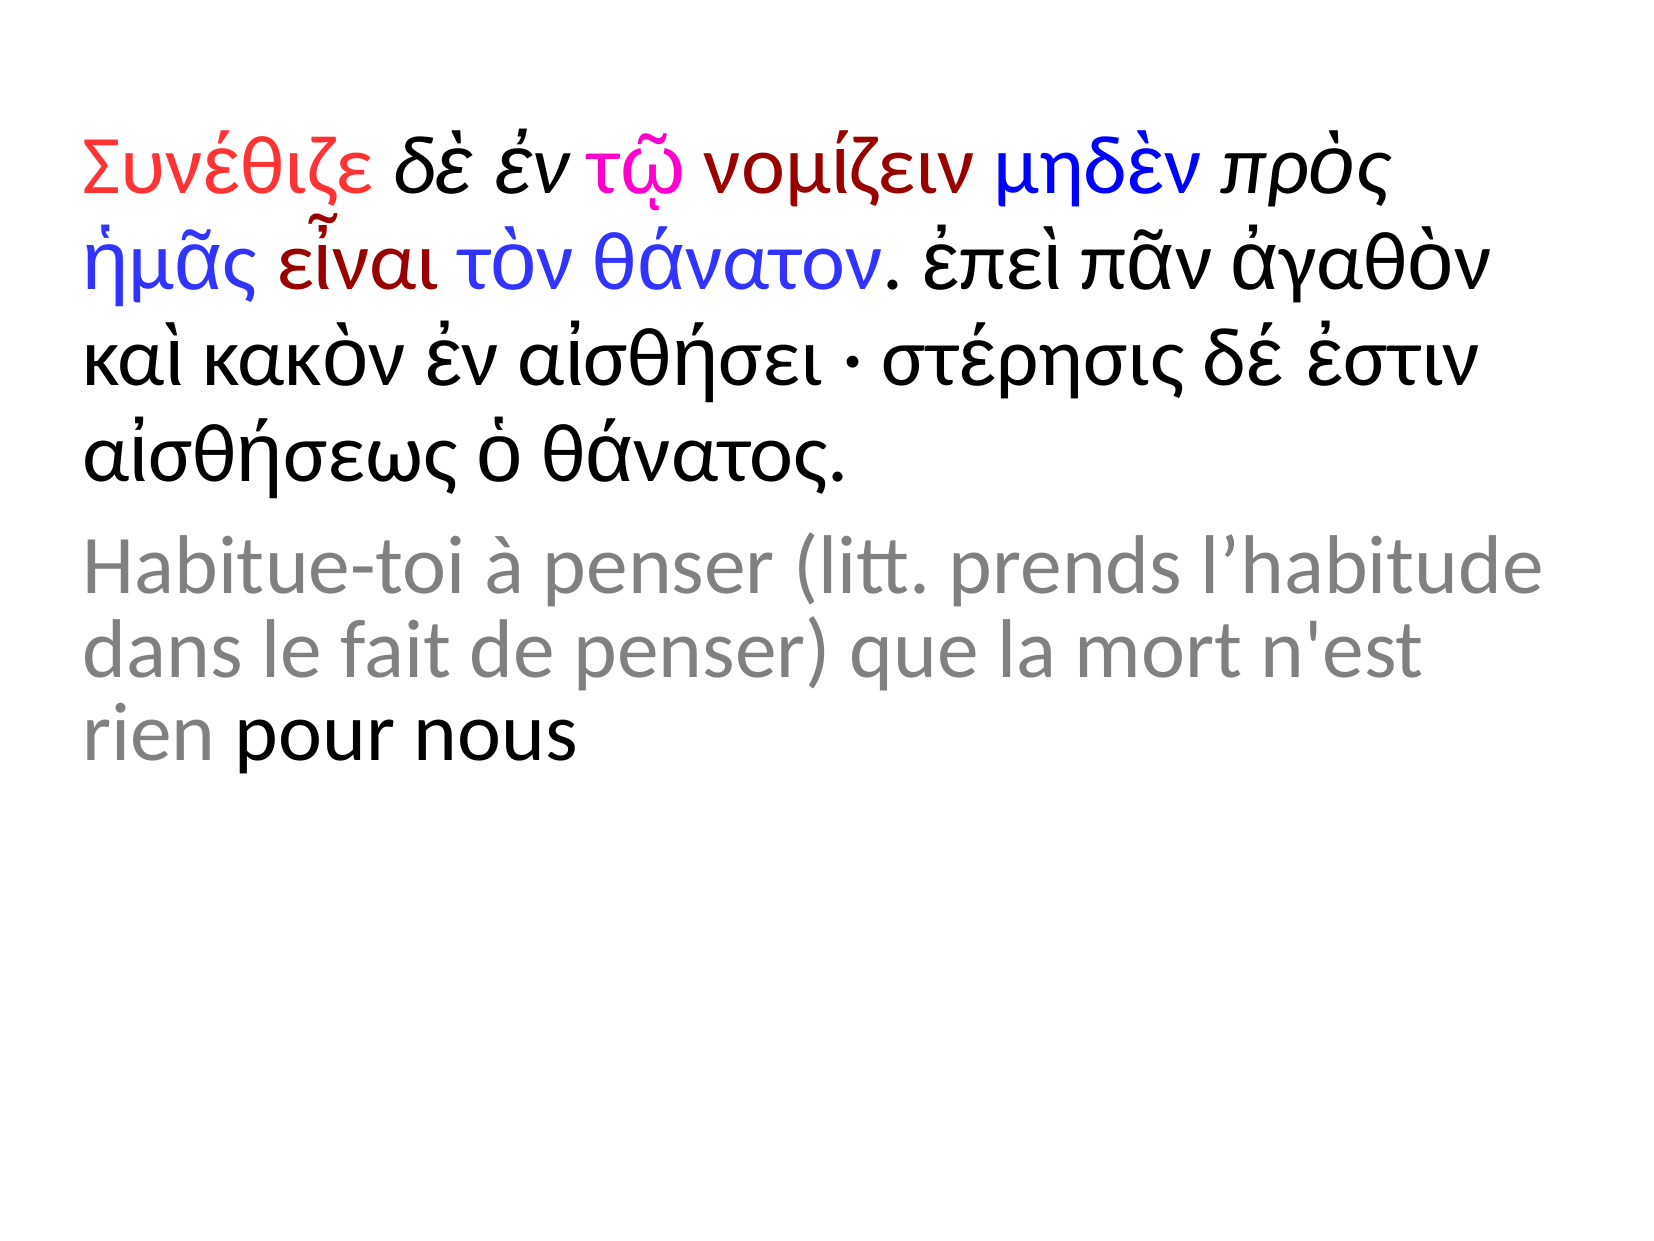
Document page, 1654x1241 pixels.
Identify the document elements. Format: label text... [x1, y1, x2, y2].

list Συνέθιζε δὲ ἐν τῷ νομίζειν μηδὲν πρὸς ἡμᾶς εἶναι τὸν θάνατον. ἐπεὶ πᾶν ἀγαθὸν καὶ κακὸν ἐν αἰσθήσει · στέρησις δέ ἐστιν αἰσθήσεως ὁ θάνατος. Habitue-toi à penser (litt. prends l’habitude dans le fait de penser) que la mort n'est rien pour nous [82, 118, 1571, 1121]
